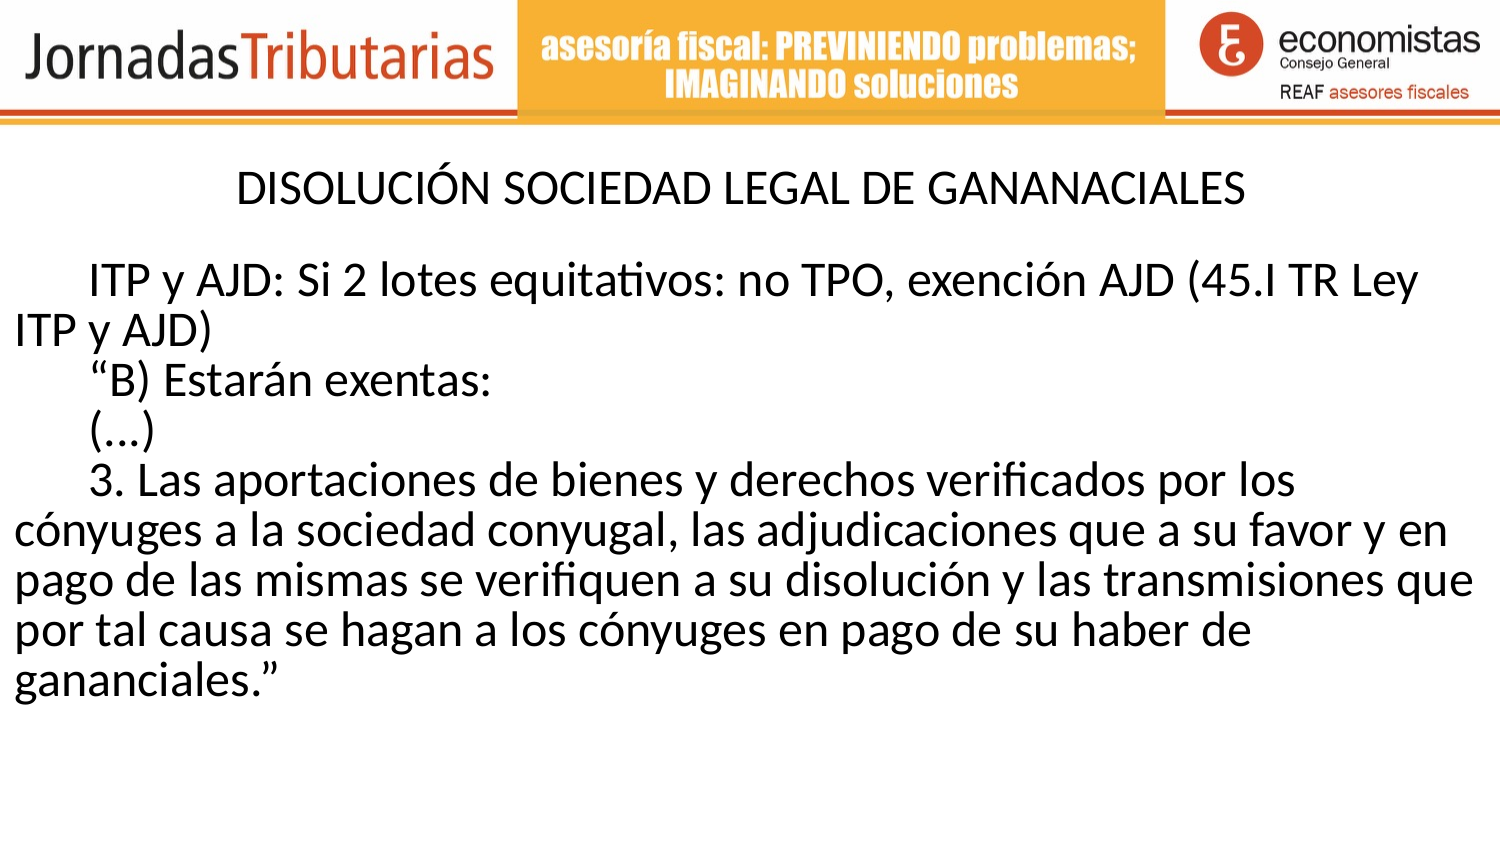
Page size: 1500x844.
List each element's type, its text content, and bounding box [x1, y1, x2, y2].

picture [0, 0, 1500, 129]
text_box DISOLUCIÓN SOCIEDAD LEGAL DE GANANACIALES ITP y AJD: Si 2 lotes equitativos: no TPO, exención AJD (45.I TR Ley ITP y AJD) “B) Estarán exentas: (...) 3. Las aportaciones de bienes y derechos verificados por los cónyuges a la sociedad conyugal, las adjudicaciones que a su favor y en pago de las mismas se verifiquen a su disolución y las transmisiones que por tal causa se hagan a los cónyuges en pago de su haber de gananciales.” [0, 159, 1493, 827]
